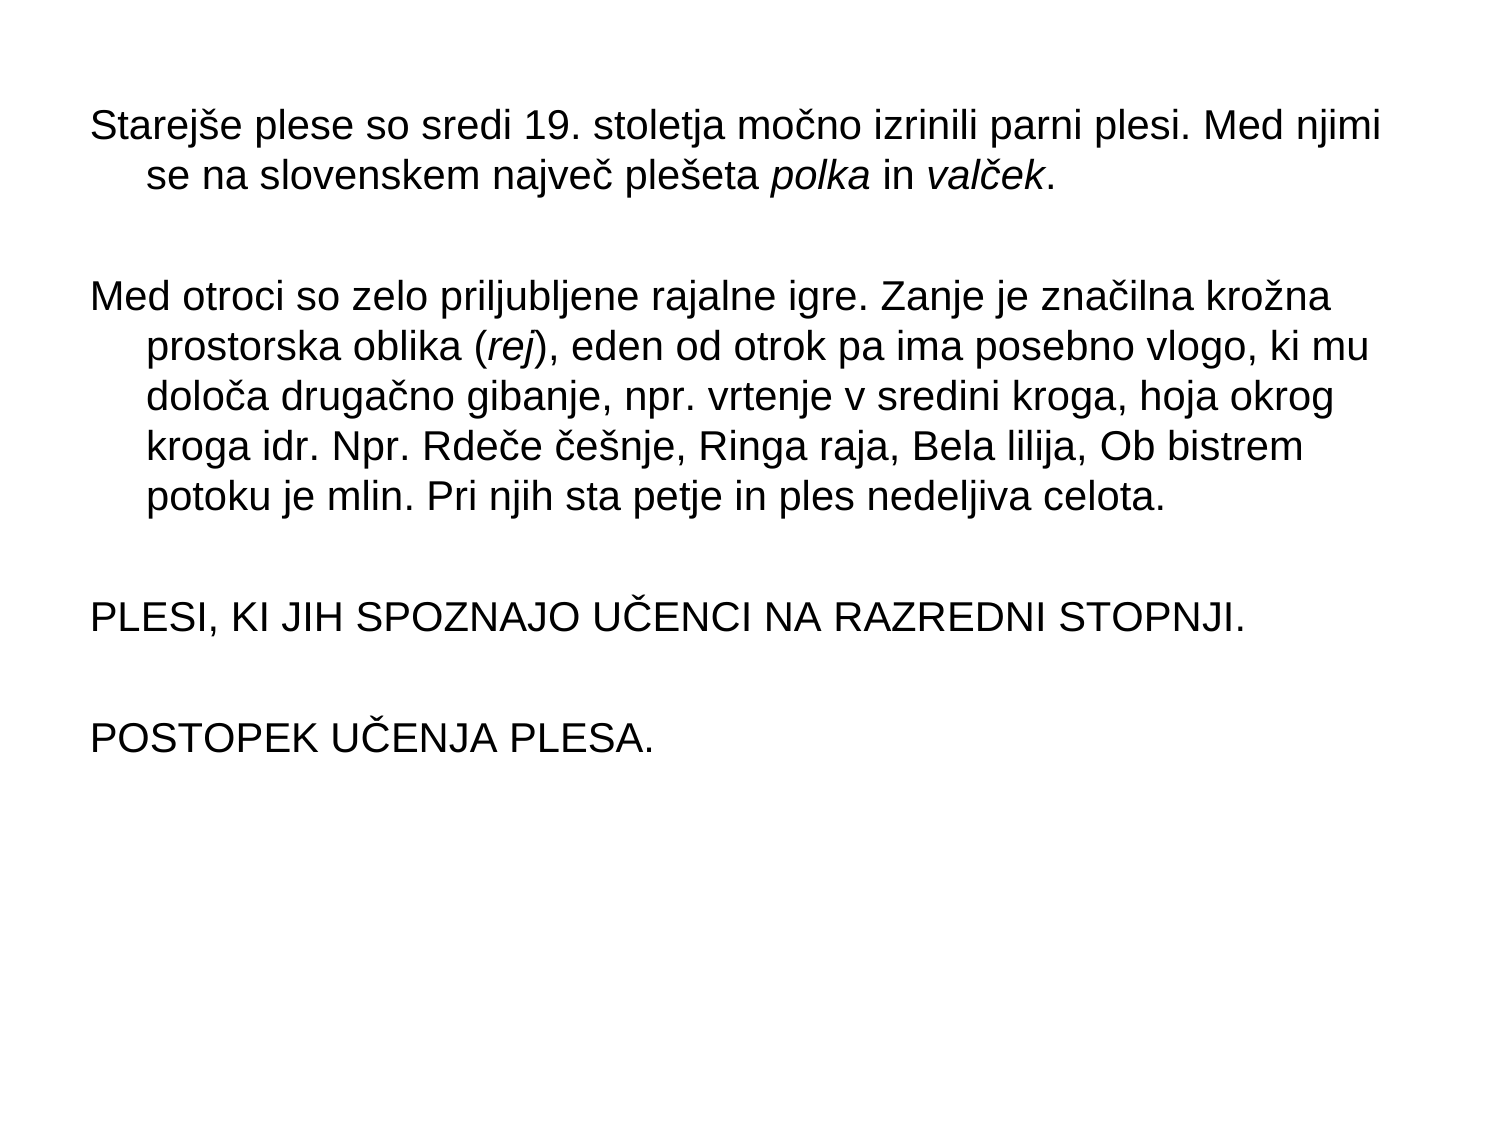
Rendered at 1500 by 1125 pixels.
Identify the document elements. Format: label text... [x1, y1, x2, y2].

list Starejše plese so sredi 19. stoletja močno izrinili parni plesi. Med njimi se na slovenskem največ plešeta polka in valček. Med otroci so zelo priljubljene rajalne igre. Zanje je značilna krožna prostorska oblika (rej), eden od otrok pa ima posebno vlogo, ki mu določa drugačno gibanje, npr. vrtenje v sredini kroga, hoja okrog kroga idr. Npr. Rdeče češnje, Ringa raja, Bela lilija, Ob bistrem potoku je mlin. Pri njih sta petje in ples nedeljiva celota. PLESI, KI JIH SPOZNAJO UČENCI NA RAZREDNI STOPNJI. POSTOPEK UČENJA PLESA. [75, 90, 1426, 1005]
